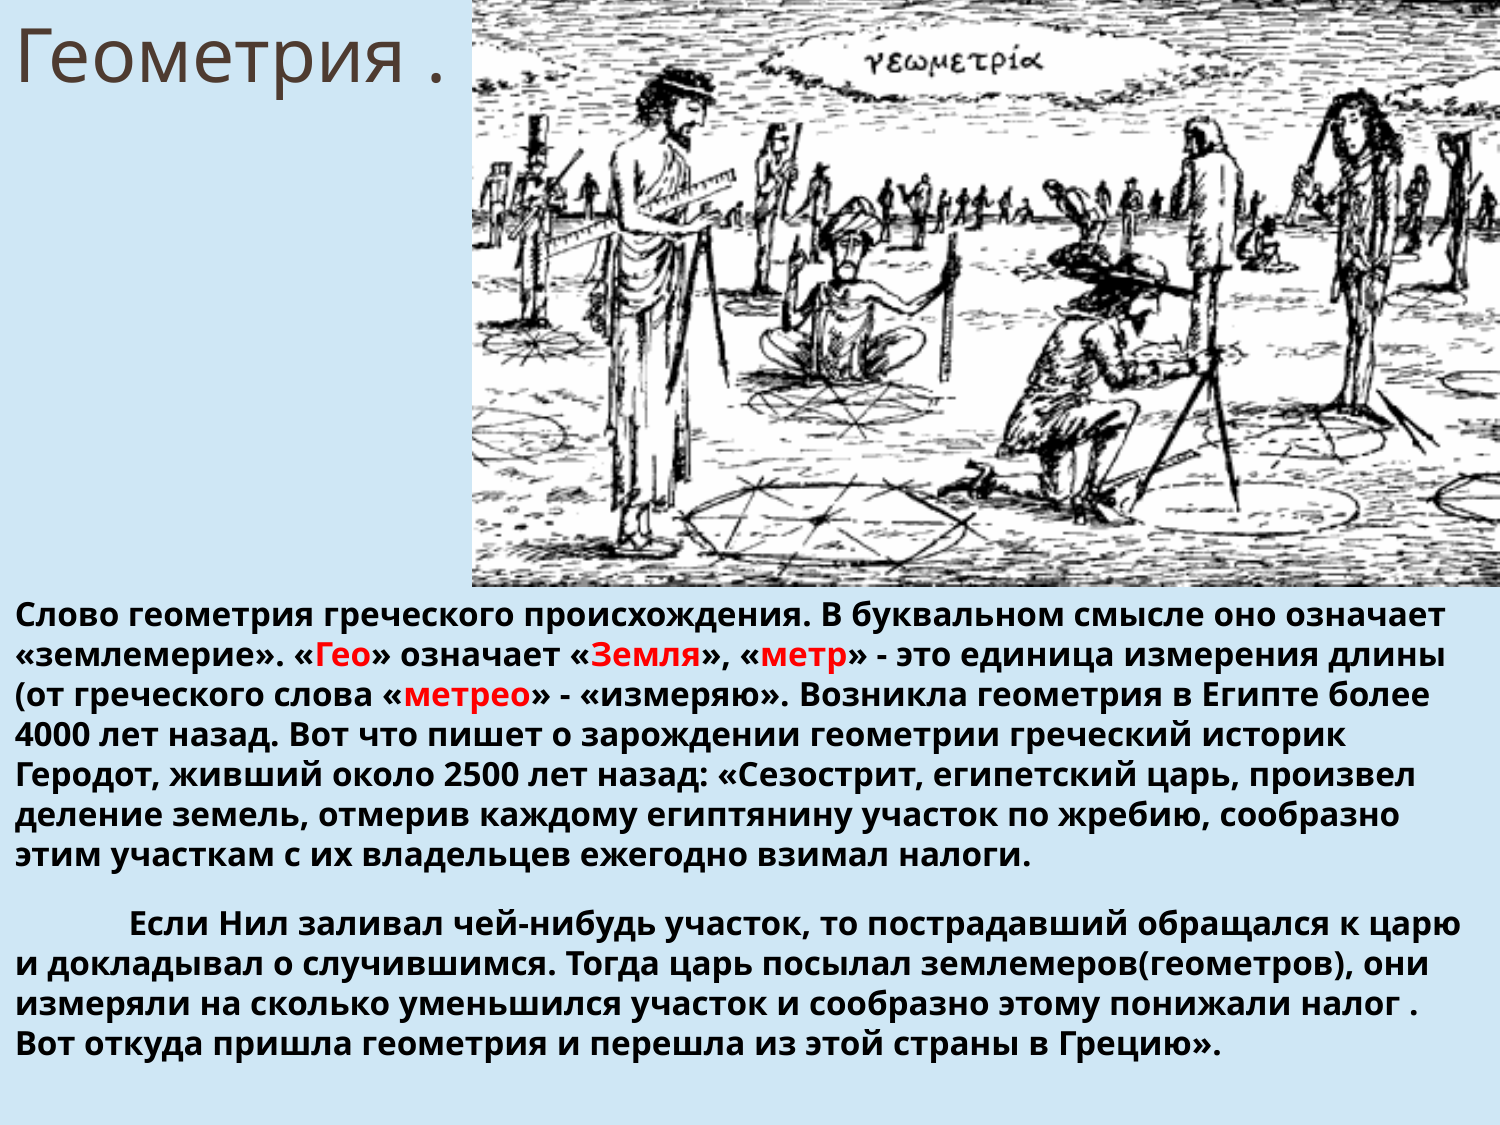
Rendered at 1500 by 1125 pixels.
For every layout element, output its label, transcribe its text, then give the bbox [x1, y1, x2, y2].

list Слово геометрия греческого происхождения. В буквальном смысле оно означает «землемерие». «Гео» означает «Земля», «метр» - это единица измерения длины (от греческого слова «метрео» - «измеряю». Возникла геометрия в Египте более 4000 лет назад. Вот что пишет о зарождении геометрии греческий историк Геродот, живший около 2500 лет назад: «Сезострит, египетский царь, произвел деление земель, отмерив каждому египтянину участок по жребию, сообразно этим участкам с их владельцев ежегодно взимал налоги. Если Нил заливал чей-нибудь участок, то пострадавший обращался к царю и докладывал о случившимся. Тогда царь посылал землемеров(геометров), они измеряли на сколько уменьшился участок и сообразно этому понижали налог . Вот откуда пришла геометрия и перешла из этой страны в Грецию». [0, 586, 1500, 1125]
title Геометрия . [0, 0, 1230, 188]
picture [472, 0, 1500, 586]
